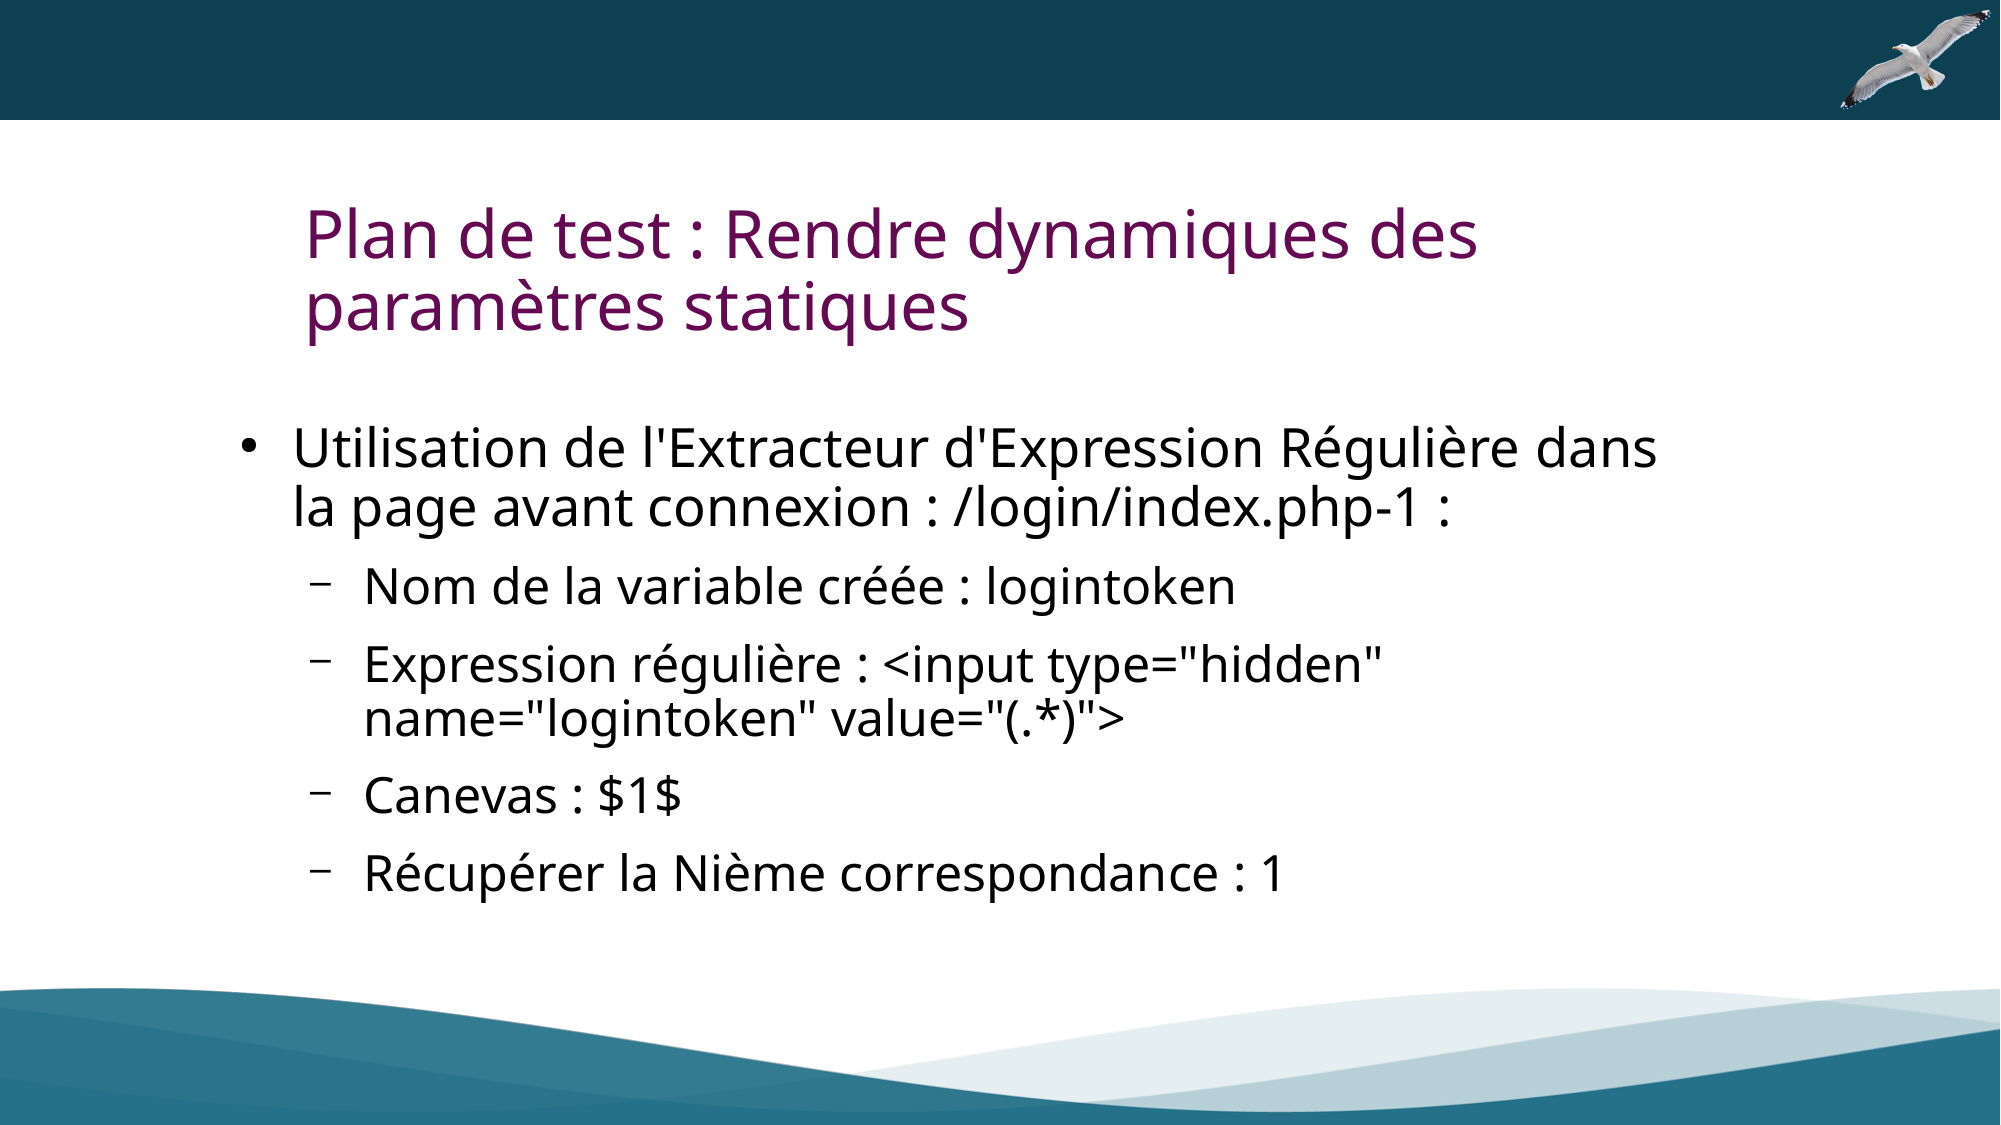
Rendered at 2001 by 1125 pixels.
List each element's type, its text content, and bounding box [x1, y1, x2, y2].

list Plan de test : Rendre dynamiques des paramètres statiques [218, 193, 1689, 325]
picture [0, 974, 2000, 1125]
list Utilisation de l'Extracteur d'Expression Régulière dans la page avant connexion : /login/index.php-1 : Nom de la variable créée : logintoken Expression régulière : <input type="hidden" name="logintoken" value="(.*)"> Canevas : $1$ Récupérer la Nième correspondance : 1 [206, 413, 1707, 999]
picture [1820, 0, 2000, 120]
